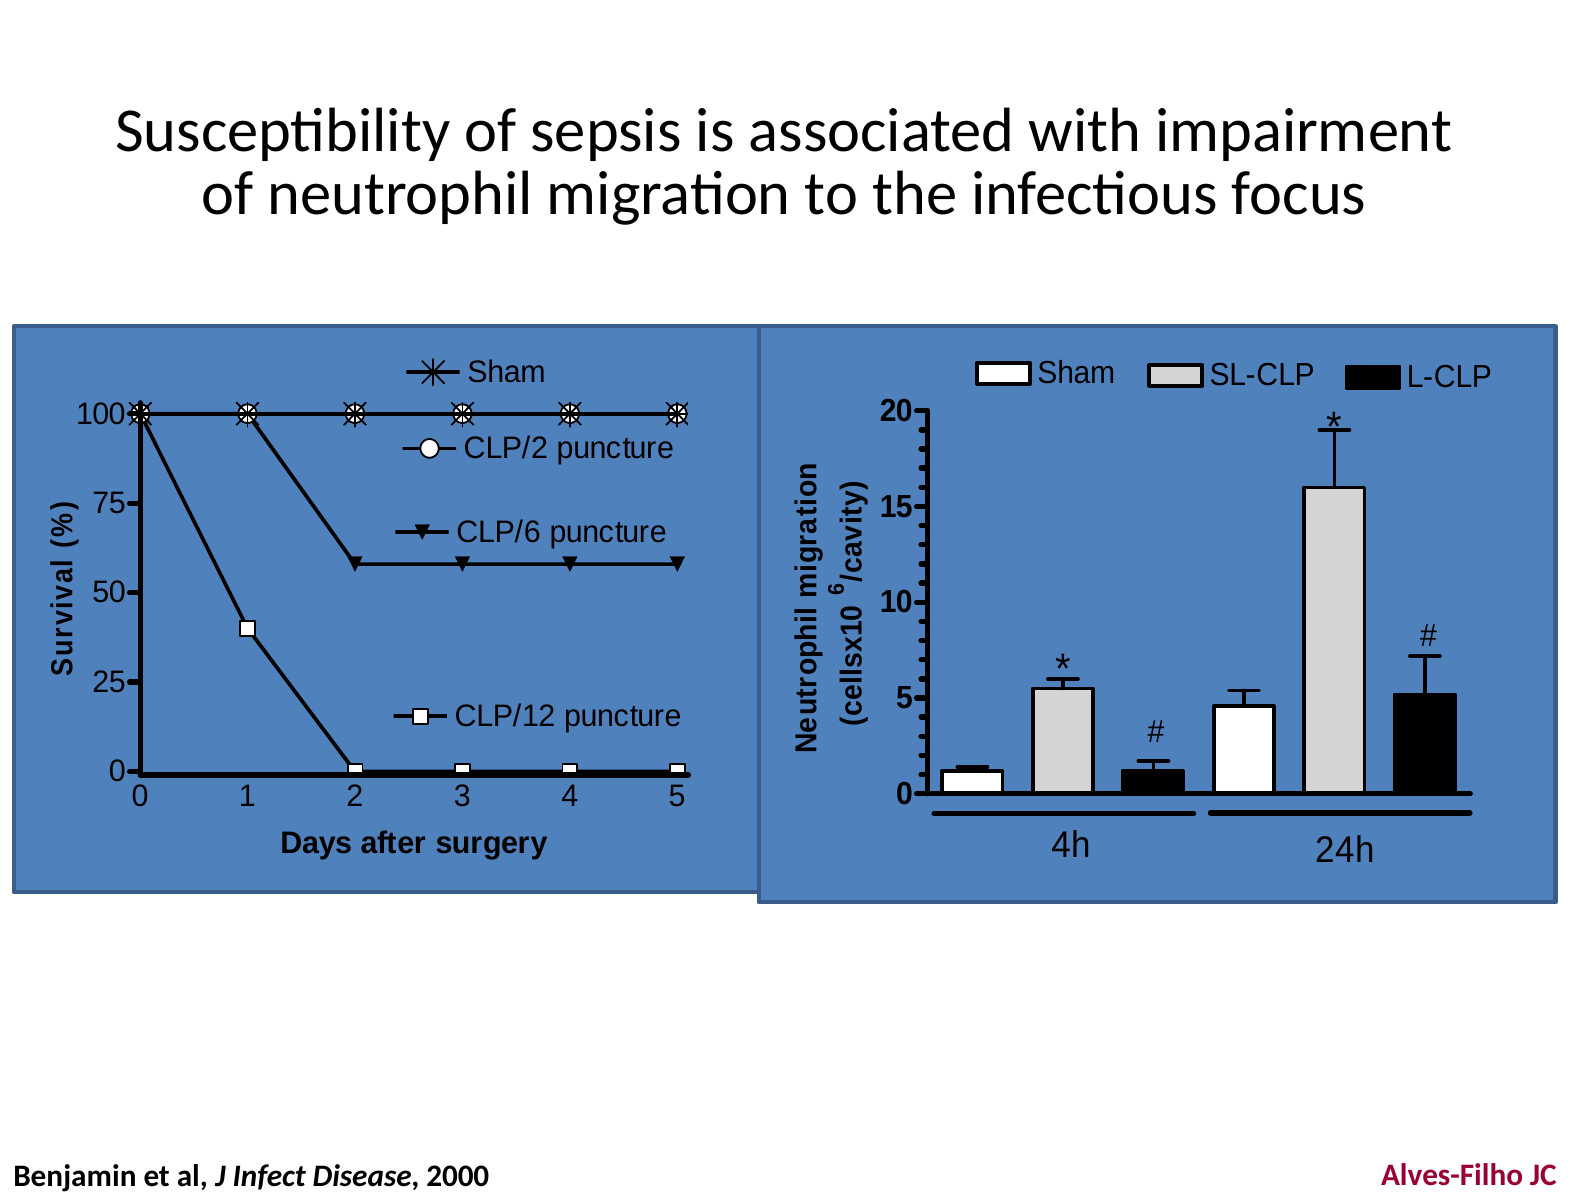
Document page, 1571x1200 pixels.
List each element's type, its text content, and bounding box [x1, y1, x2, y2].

text_box Benjamin et al, J Infect Disease, 2000 [0, 1146, 503, 1200]
text_box Alves-Filho JC [1365, 1145, 1571, 1200]
chart [16, 328, 757, 890]
chart [760, 328, 1554, 901]
text_box Susceptibility of sepsis is associated with impairment of neutrophil migration to the infectious focus [85, 92, 1484, 236]
